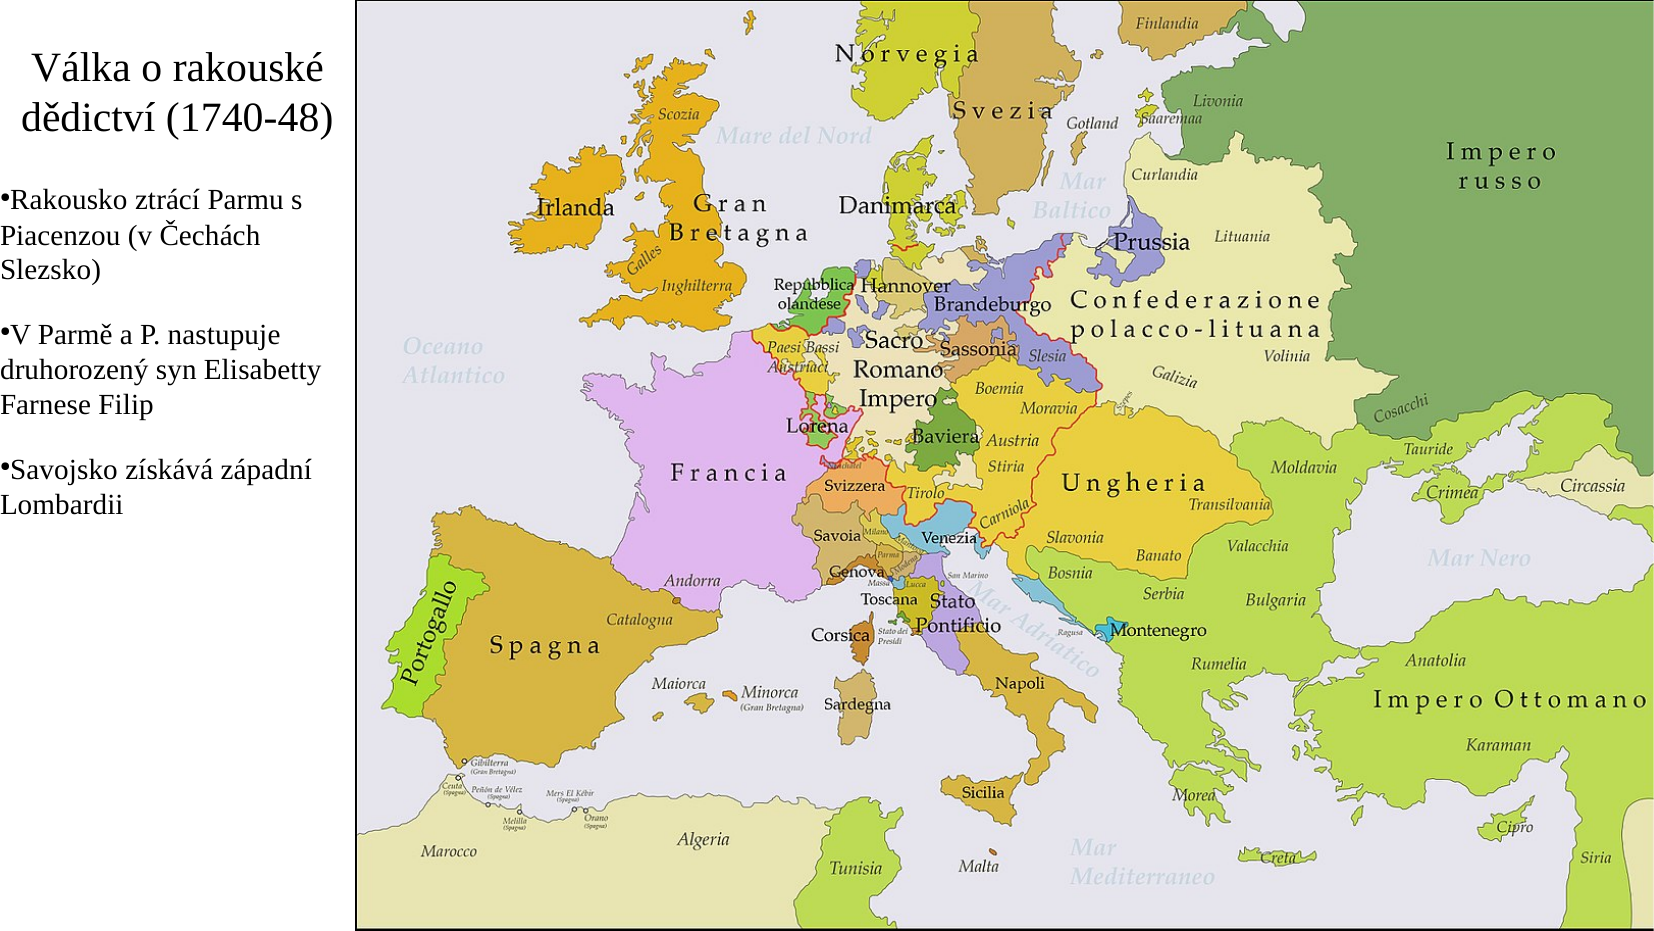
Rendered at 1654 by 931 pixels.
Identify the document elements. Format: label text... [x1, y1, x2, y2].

picture [355, 0, 1654, 931]
list Rakousko ztrácí Parmu s Piacenzou (v Čechách Slezsko) V Parmě a P. nastupuje druhorozený syn Elisabetty Farnese Filip Savojsko získává západní Lombardii [0, 180, 355, 931]
title Válka o rakouské dědictví (1740-48) [0, 15, 355, 166]
